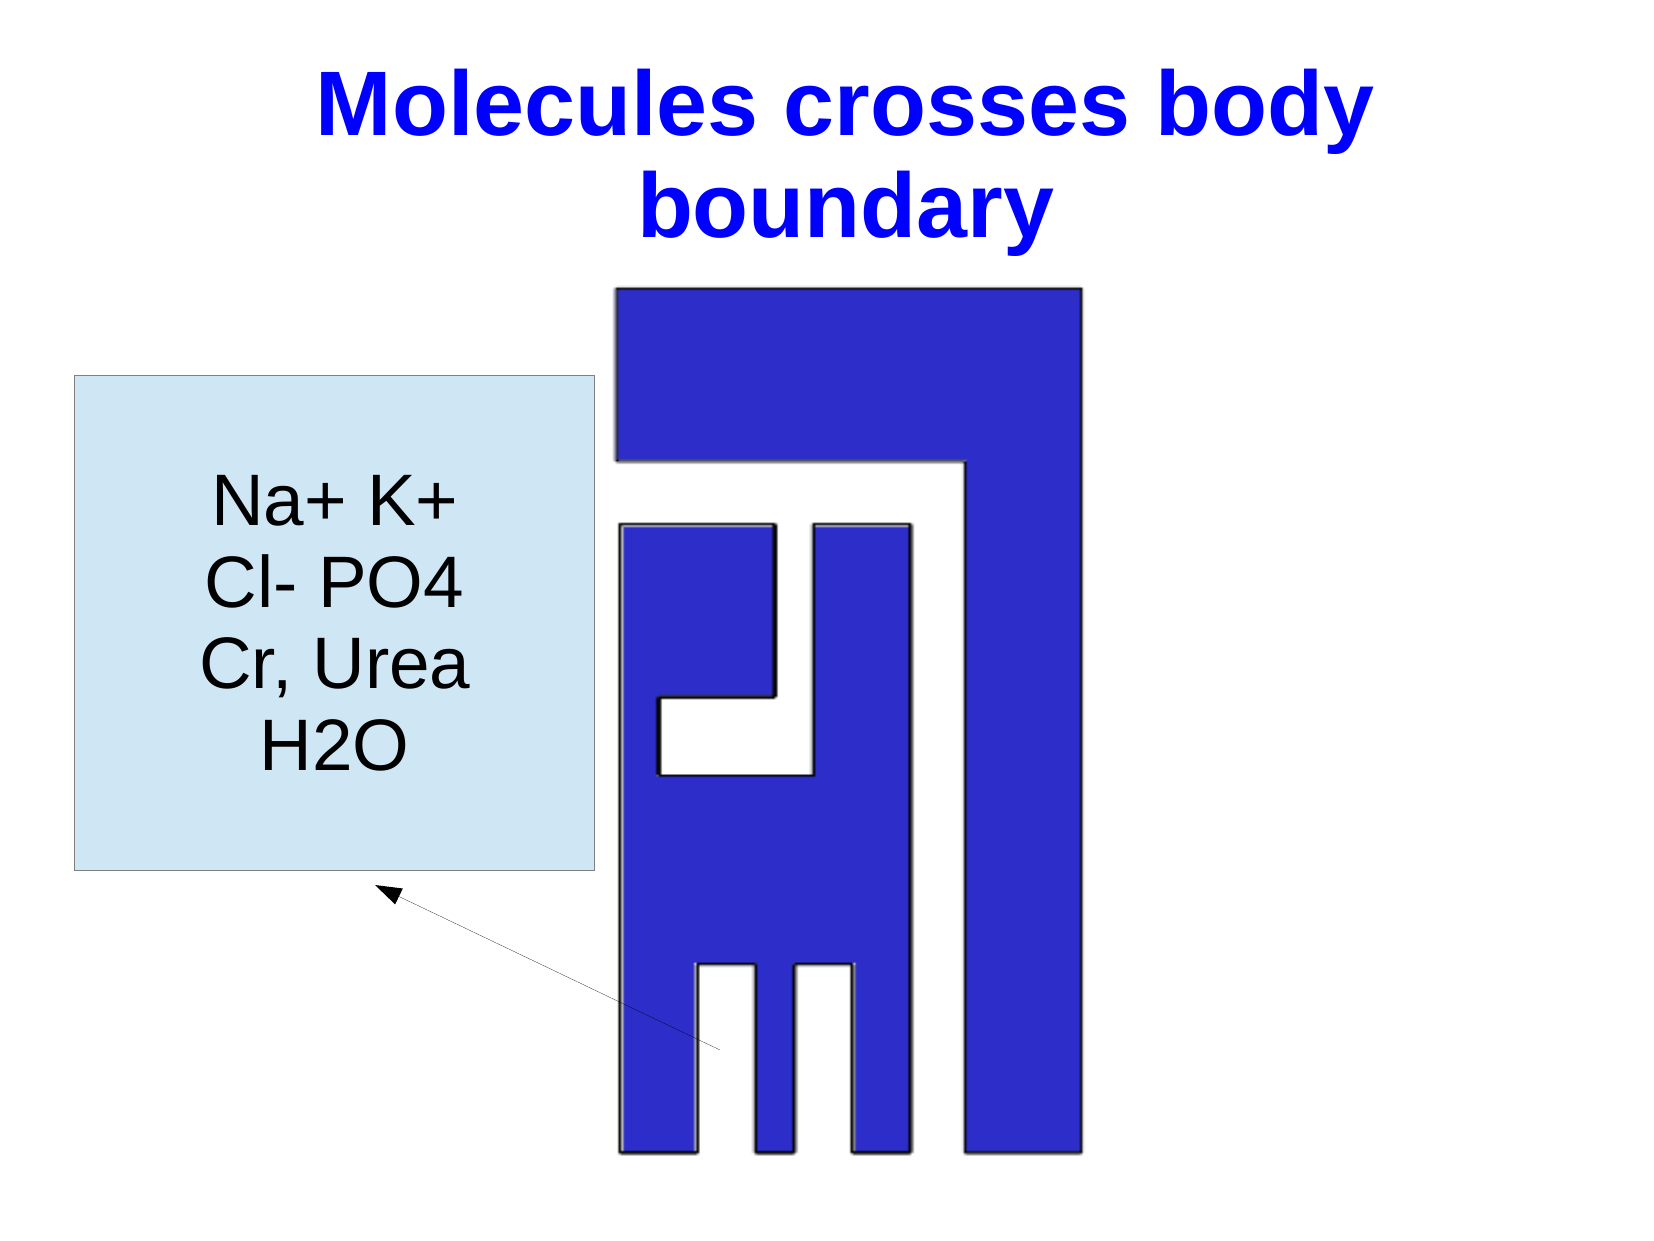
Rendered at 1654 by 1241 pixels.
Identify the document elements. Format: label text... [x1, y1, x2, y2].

text_box Na+ K+ Cl- PO4 Cr, Urea H2O [74, 375, 595, 871]
title Molecules crosses body boundary [101, 52, 1591, 258]
picture [594, 280, 1111, 1171]
